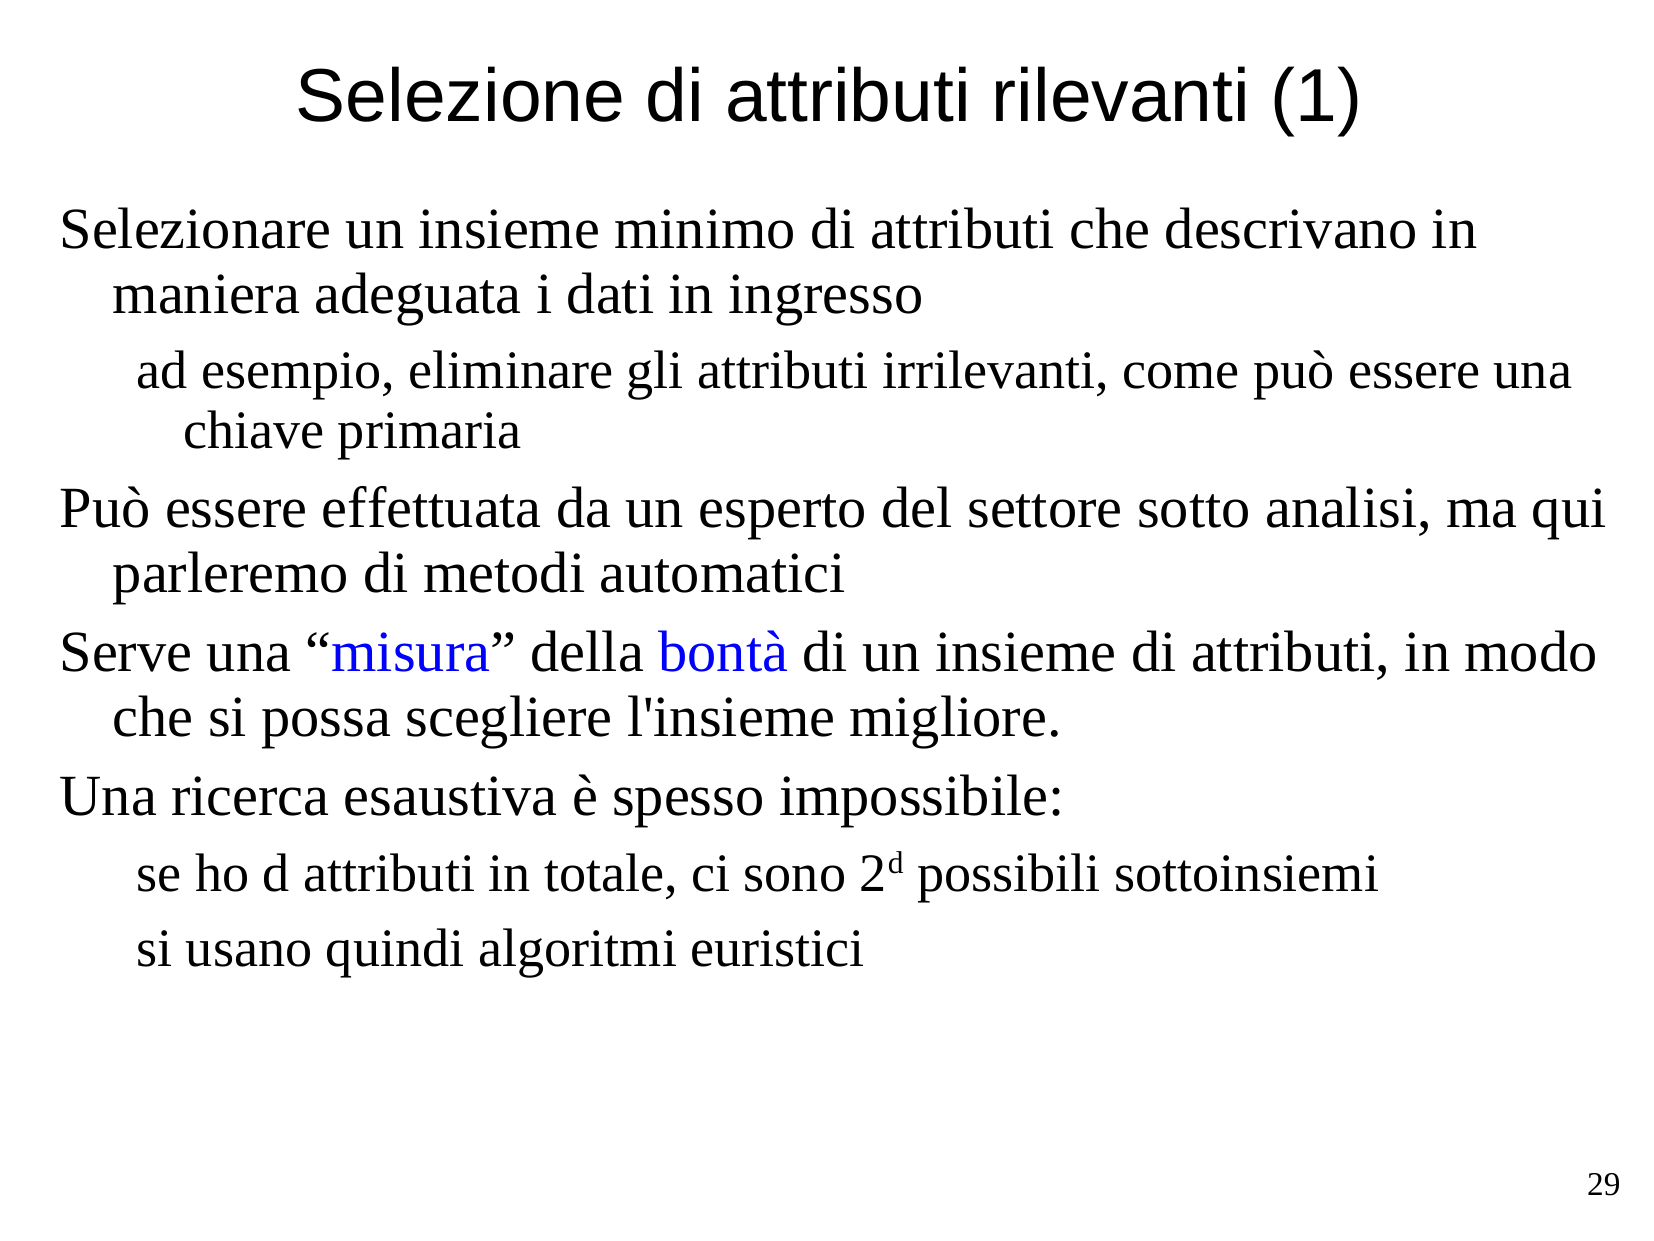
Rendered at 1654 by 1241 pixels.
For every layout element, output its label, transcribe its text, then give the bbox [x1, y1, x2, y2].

list Selezionare un insieme minimo di attributi che descrivano in maniera adeguata i dati in ingresso ad esempio, eliminare gli attributi irrilevanti, come può essere una chiave primaria Può essere effettuata da un esperto del settore sotto analisi, ma qui parleremo di metodi automatici Serve una “misura” della bontà di un insieme di attributi, in modo che si possa scegliere l'insieme migliore. Una ricerca esaustiva è spesso impossibile: se ho d attributi in totale, ci sono 2d possibili sottoinsiemi si usano quindi algoritmi euristici [42, 196, 1612, 1187]
title Selezione di attributi rilevanti (1) [40, 27, 1620, 163]
